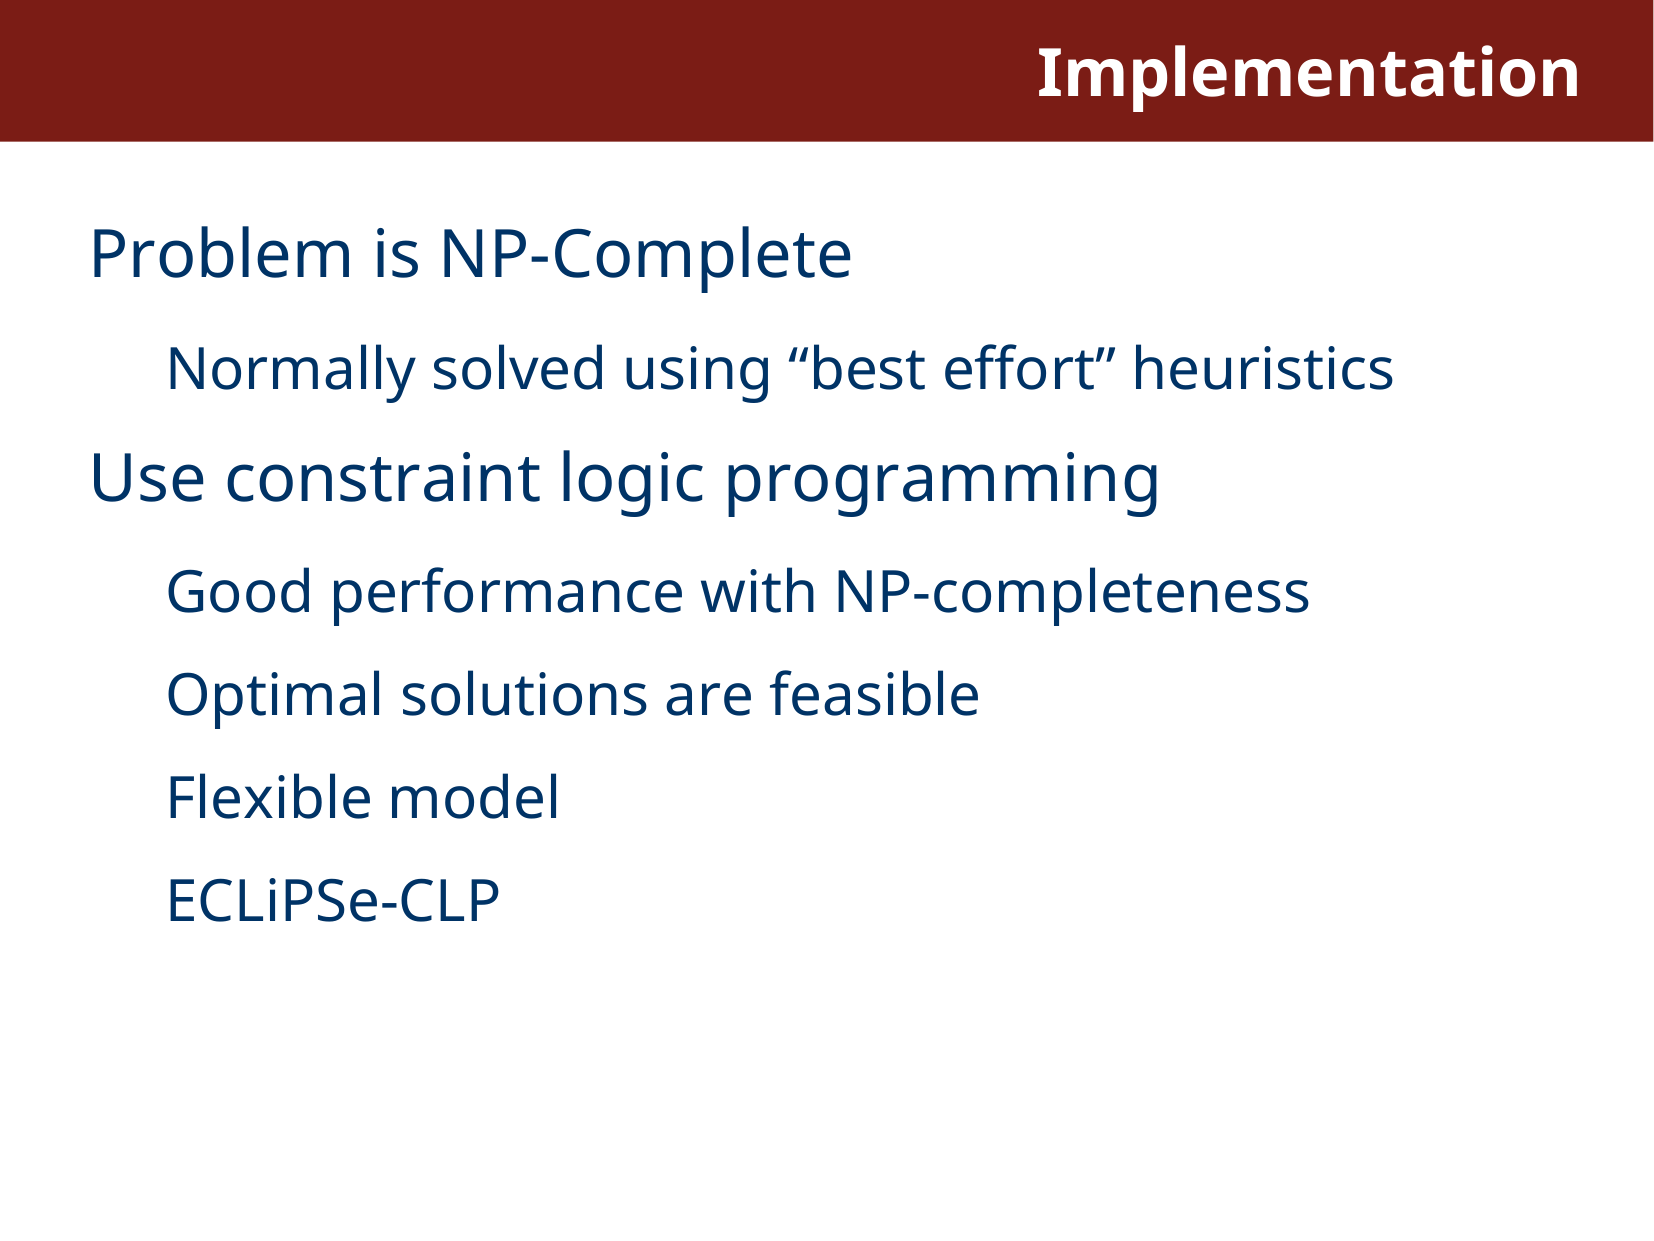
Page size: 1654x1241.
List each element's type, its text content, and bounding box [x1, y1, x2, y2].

title Implementation [0, 0, 1583, 142]
list Problem is NP-Complete Normally solved using “best effort” heuristics Use constraint logic programming Good performance with NP-completeness Optimal solutions are feasible Flexible model ECLiPSe-CLP [70, 206, 1583, 1143]
